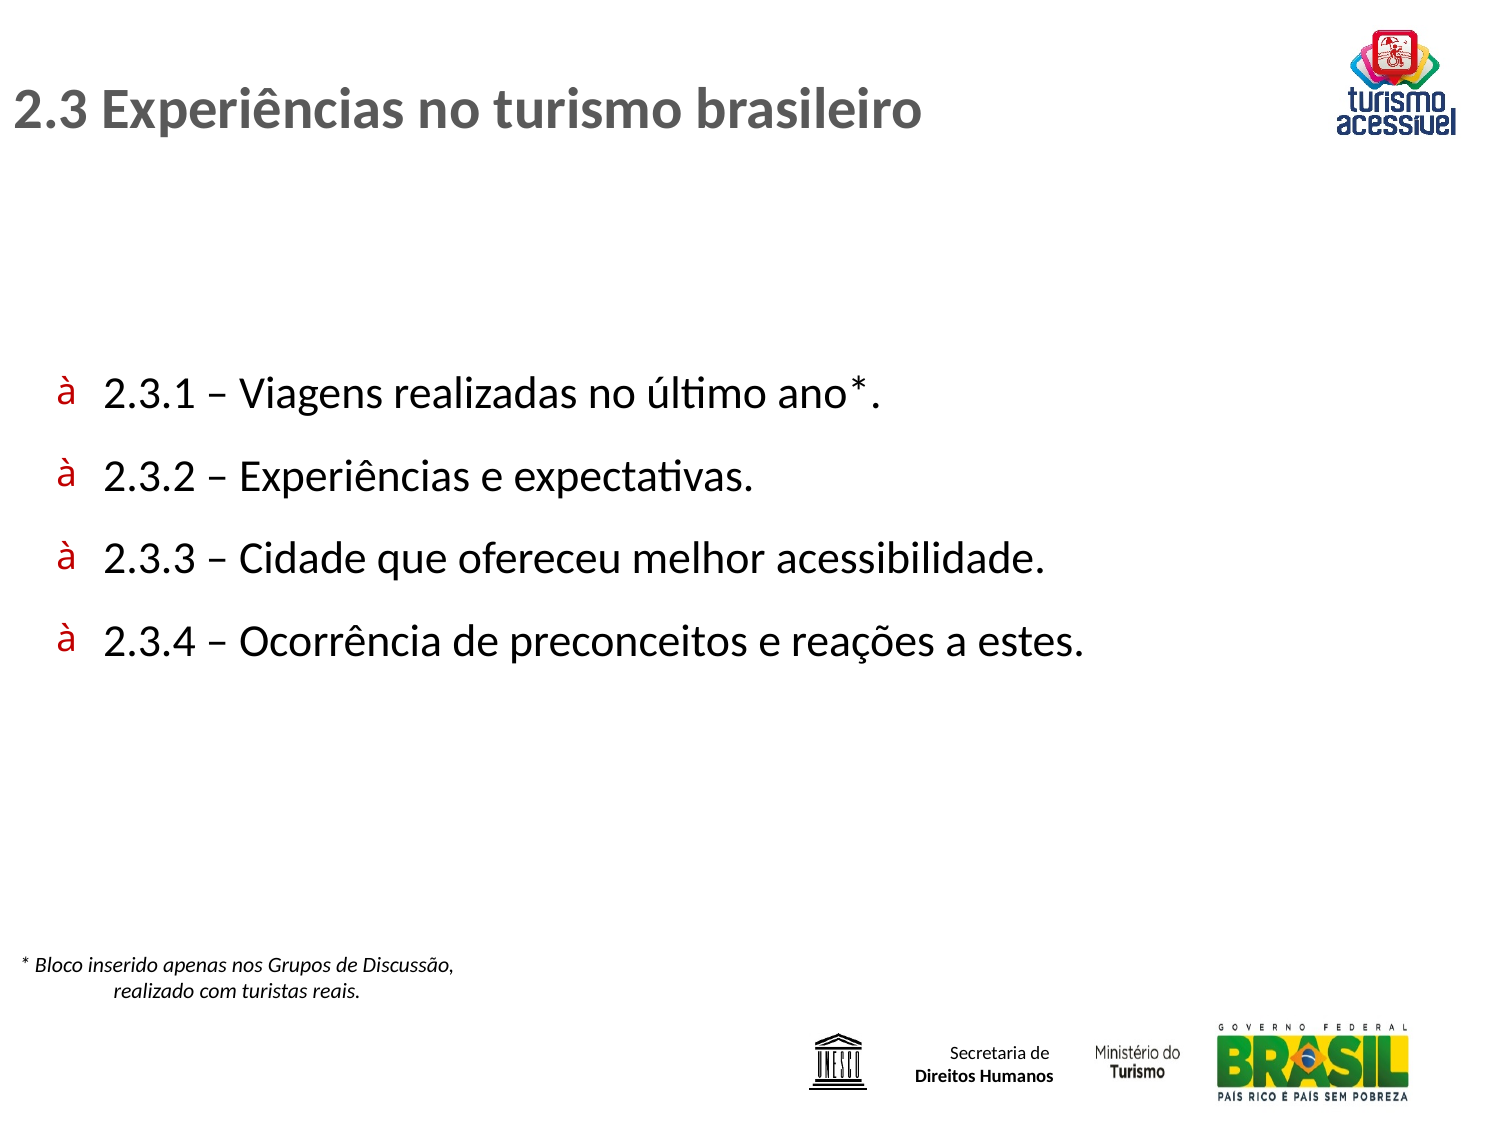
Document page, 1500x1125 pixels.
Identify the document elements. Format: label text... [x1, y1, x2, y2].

text_box * Bloco inserido apenas nos Grupos de Discussão, realizado com turistas reais. [0, 943, 480, 1012]
title 2.3 Experiências no turismo brasileiro [0, 54, 947, 157]
text_box 2.3.1 – Viagens realizadas no último ano*. 2.3.2 – Experiências e expectativas. 2.3.3 – Cidade que ofereceu melhor acessibilidade. 2.3.4 – Ocorrência de preconceitos e reações a estes. [41, 327, 1317, 668]
